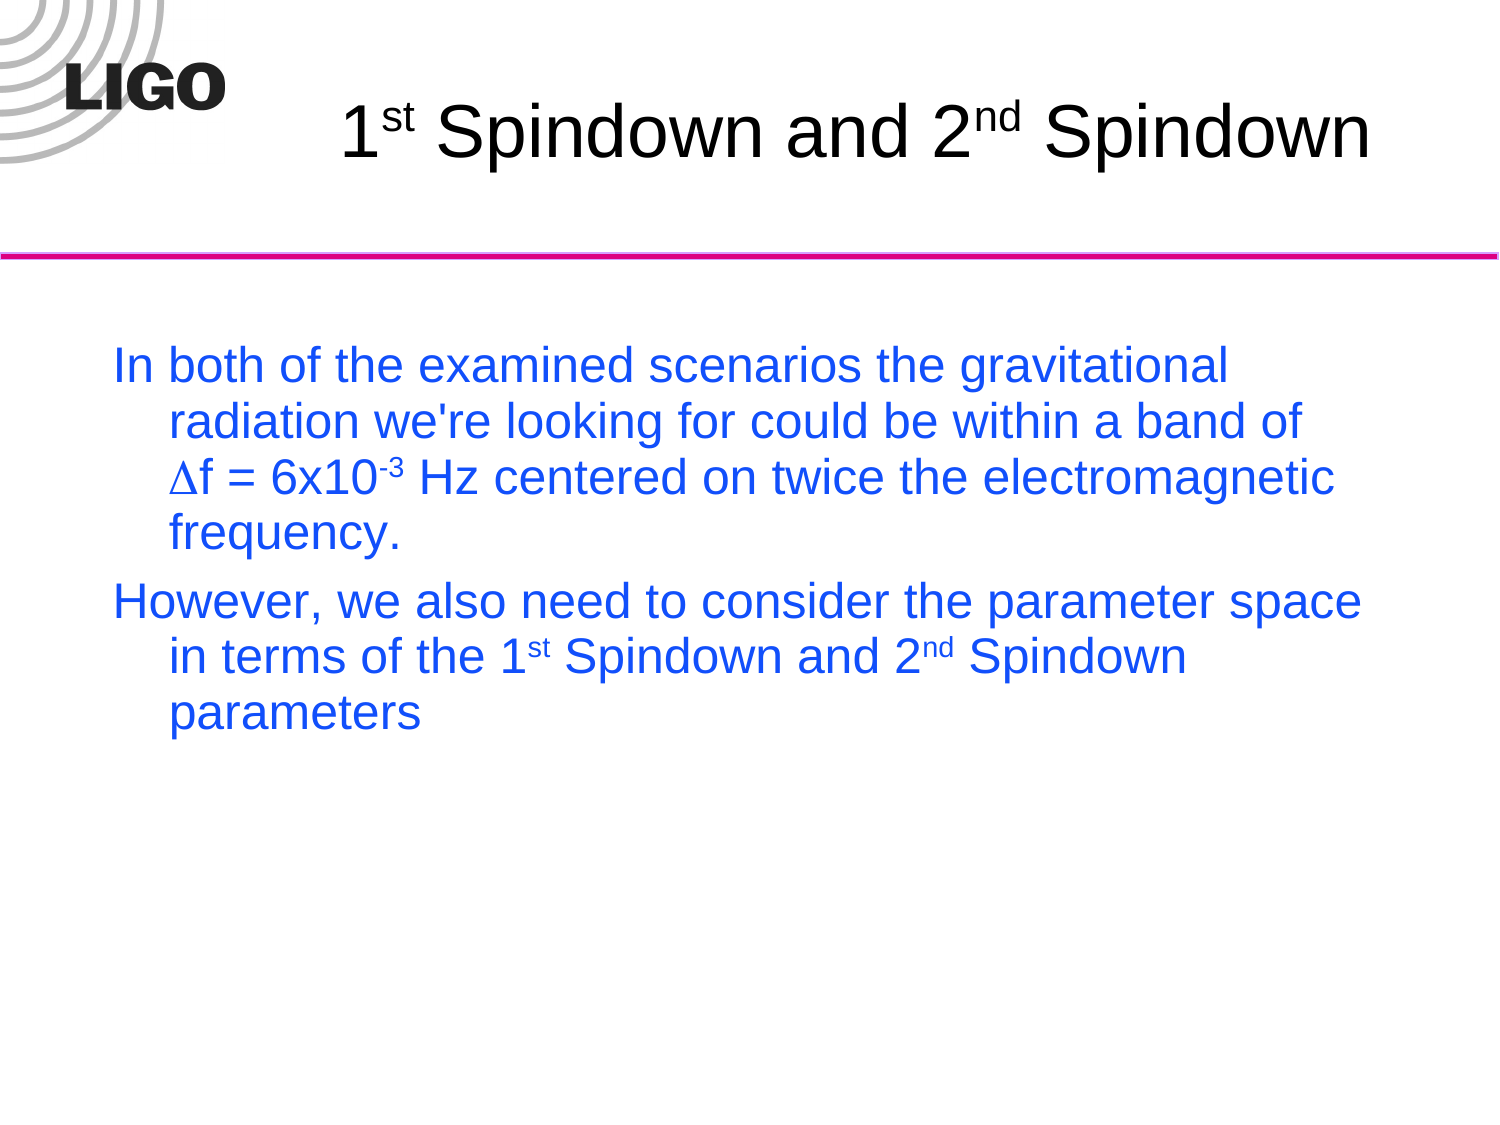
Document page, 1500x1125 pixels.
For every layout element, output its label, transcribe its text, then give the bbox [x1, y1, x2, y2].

list In both of the examined scenarios the gravitational radiation we're looking for could be within a band of f = 6x10-3 Hz centered on twice the electromagnetic frequency. However, we also need to consider the parameter space in terms of the 1st Spindown and 2nd Spindown parameters [112, 337, 1388, 1013]
title 1st Spindown and 2nd Spindown [262, 37, 1450, 225]
